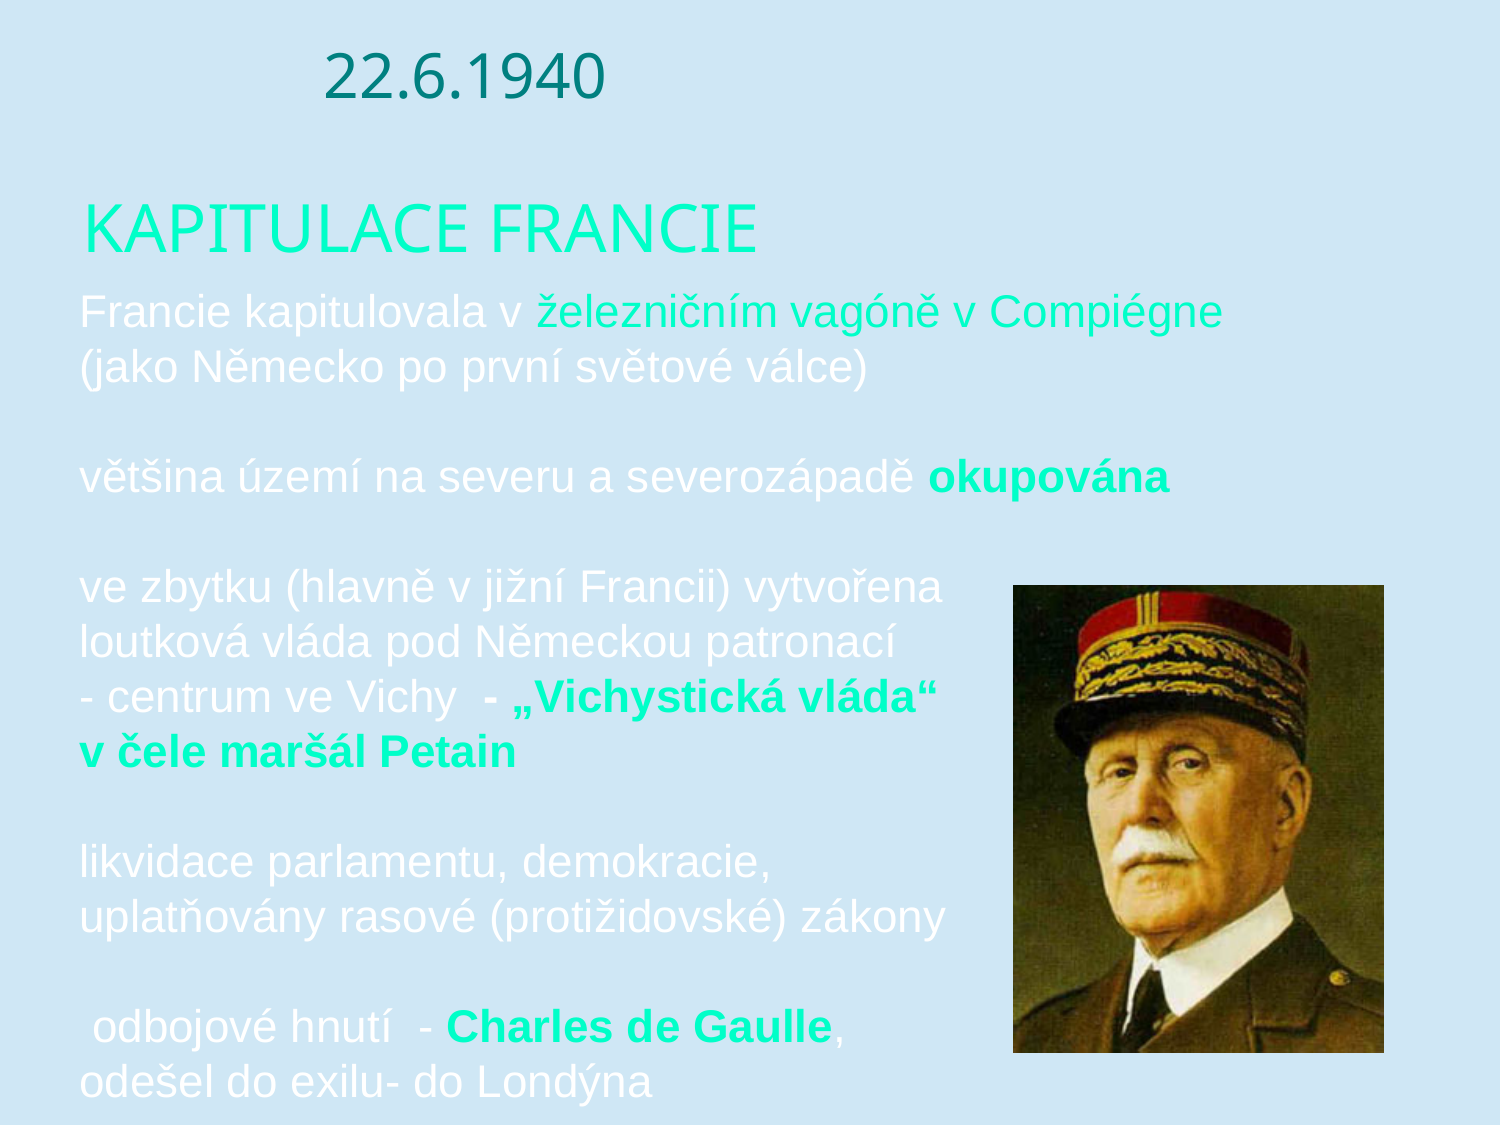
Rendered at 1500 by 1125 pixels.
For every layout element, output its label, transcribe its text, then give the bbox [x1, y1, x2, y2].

text_box KAPITULACE FRANCIE [68, 178, 932, 274]
text_box 22.6.1940 [309, 28, 673, 119]
picture [1013, 585, 1384, 1053]
text_box Francie kapitulovala v železničním vagóně v Compiégne (jako Německo po první světové válce) většina území na severu a severozápadě okupována ve zbytku (hlavně v jižní Francii) vytvořena loutková vláda pod Německou patronací - centrum ve Vichy - „Vichystická vláda“ v čele maršál Petain likvidace parlamentu, demokracie, uplatňovány rasové (protižidovské) zákony odbojové hnutí - Charles de Gaulle, odešel do exilu- do Londýna [64, 274, 1384, 1114]
